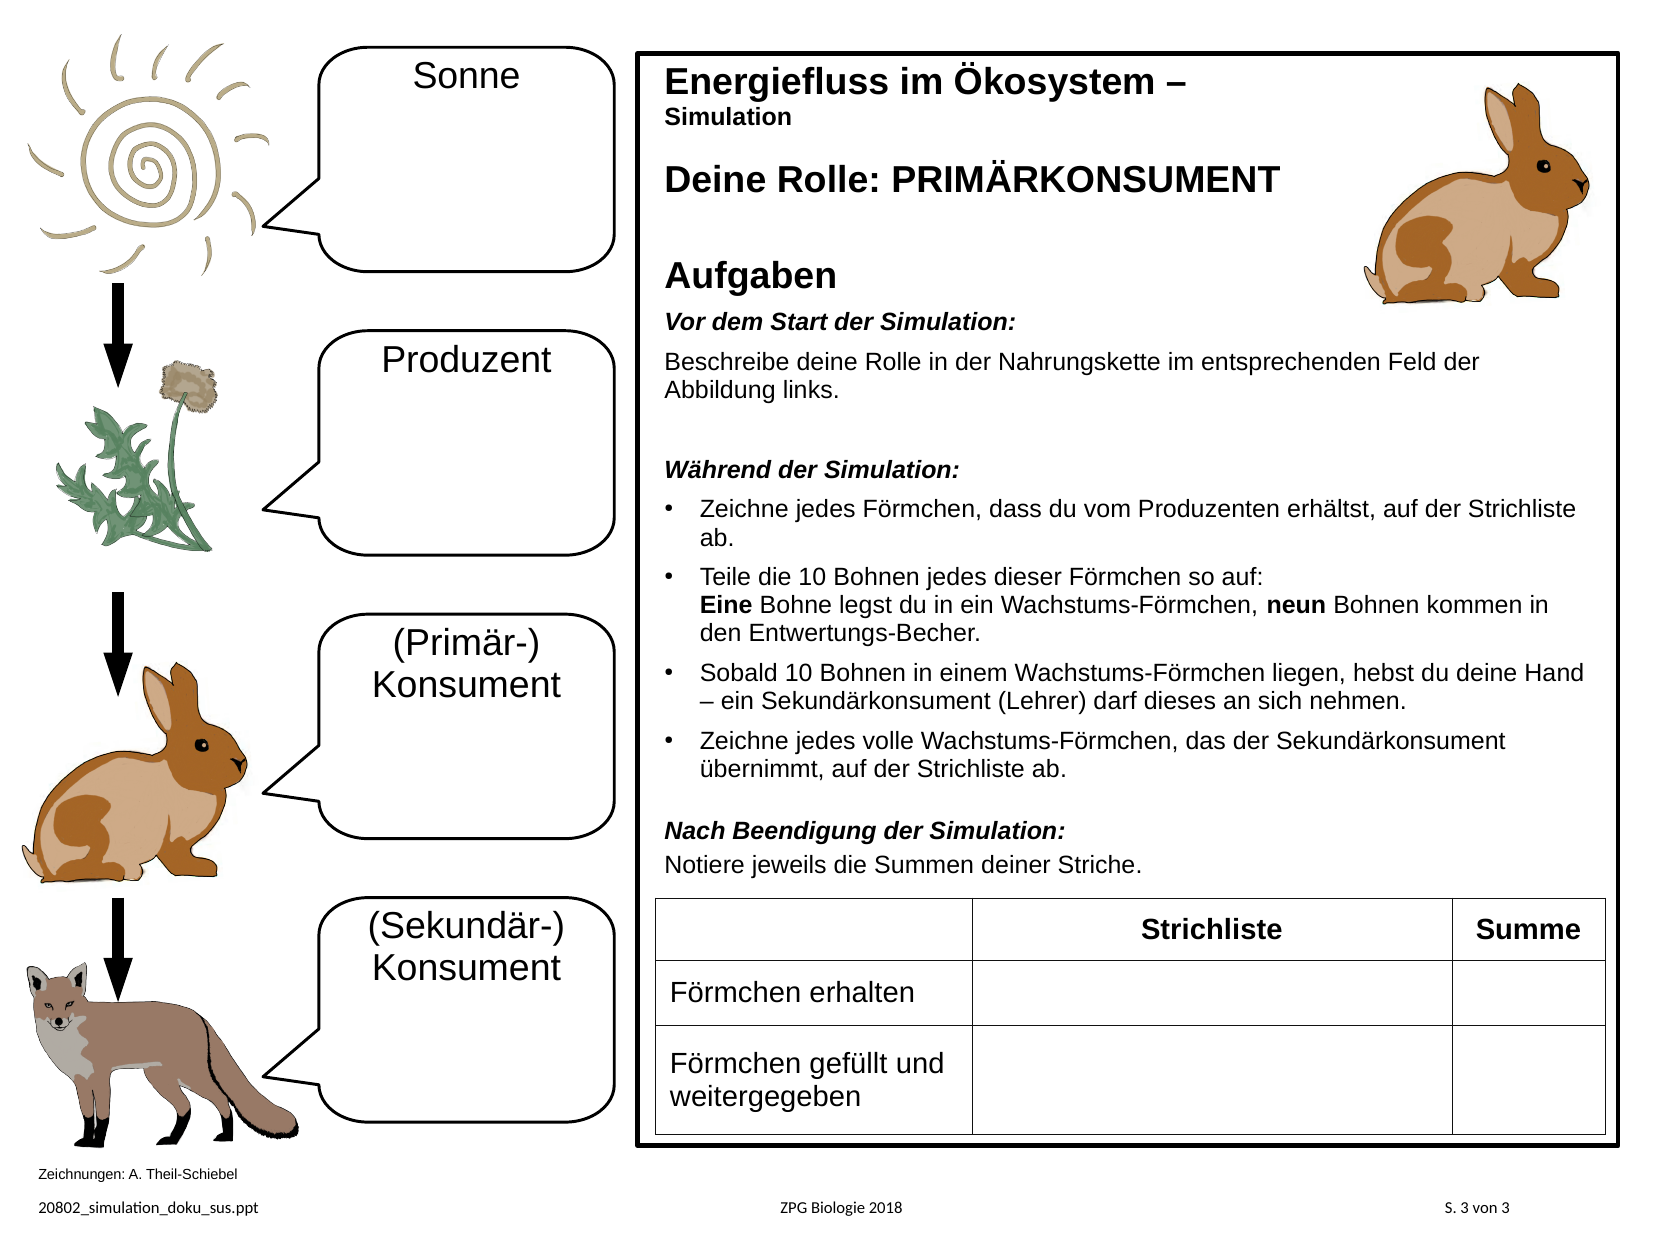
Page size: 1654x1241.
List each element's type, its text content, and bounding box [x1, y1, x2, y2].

text_box Produzent [262, 330, 615, 556]
table_cell [1453, 1026, 1605, 1134]
table_cell Förmchen erhalten [656, 961, 972, 1025]
picture [1346, 70, 1602, 319]
picture [11, 23, 284, 284]
picture [4, 649, 260, 898]
text_box Energiefluss im Ökosystem – Simulation Deine Rolle: PRIMÄRKONSUMENT [649, 53, 1335, 223]
table_header [656, 899, 972, 960]
table_cell [973, 961, 1452, 1025]
table_cell [1453, 961, 1605, 1025]
picture [21, 956, 301, 1153]
table_cell Förmchen gefüllt und weitergegeben [656, 1026, 972, 1134]
text_box Aufgaben Vor dem Start der Simulation: Beschreibe deine Rolle in der Nahrungskette im entsprechenden Feld der Abbildung links. Während der Simulation: Zeichne jedes Förmchen, dass du vom Produzenten erhältst, auf der Strichliste ab. Teile die 10 Bohnen jedes dieser Förmchen so auf: Eine Bohne legst du in ein Wachstums-Förmchen, neun Bohnen kommen in den Entwertungs-Becher. Sobald 10 Bohnen in einem Wachstums-Förmchen liegen, hebst du deine Hand – ein Sekundärkonsument (Lehrer) darf dieses an sich nehmen. Zeichne jedes volle Wachstums-Förmchen, das der Sekundärkonsument übernimmt, auf der Strichliste ab. Nach Beendigung der Simulation: Notiere jeweils die Summen deiner Striche. [649, 246, 1607, 886]
table_header Strichliste [973, 899, 1452, 960]
picture [47, 358, 225, 556]
text_box (Sekundär-) Konsument [262, 897, 615, 1123]
text_box Zeichnungen: A. Theil-Schiebel [23, 1158, 272, 1195]
table_cell [973, 1026, 1452, 1134]
text_box (Primär-) Konsument [262, 614, 615, 839]
text_box 20802_simulation_doku_sus.ppt ZPG Biologie 2018 S. 3 von 3 [23, 1194, 1630, 1229]
text_box Sonne [284, 47, 615, 272]
table_header Summe [1453, 899, 1605, 960]
